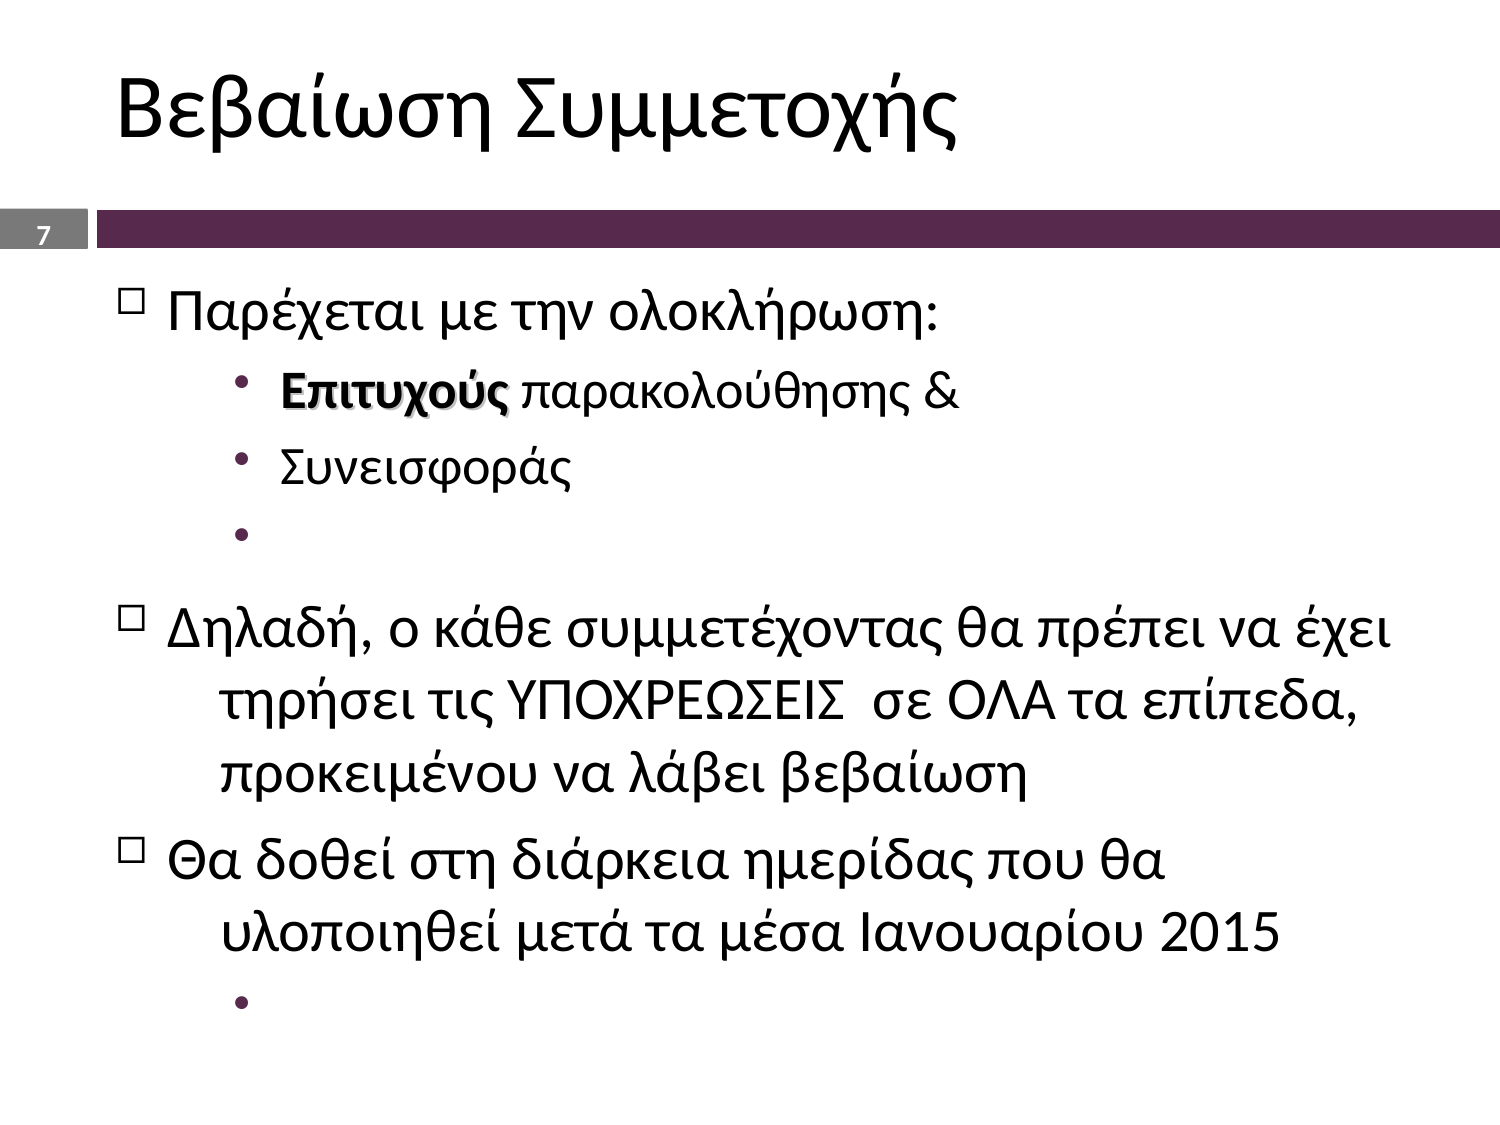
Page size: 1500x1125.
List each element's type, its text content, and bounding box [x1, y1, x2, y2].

text_box [0, 208, 88, 249]
title Βεβαίωση Συμμετοχής [100, 19, 1438, 182]
list Παρέχεται με την ολοκλήρωση: Επιτυχούς παρακολούθησης & Συνεισφοράς Δηλαδή, ο κάθε συμμετέχοντας θα πρέπει να έχει τηρήσει τις ΥΠΟΧΡΕΩΣΕΙΣ σε ΌΛΑ τα επίπεδα, προκειμένου να λάβει βεβαίωση Θα δοθεί στη διάρκεια ημερίδας που θα υλοποιηθεί μετά τα μέσα Ιανουαρίου 2015 [100, 262, 1438, 1000]
